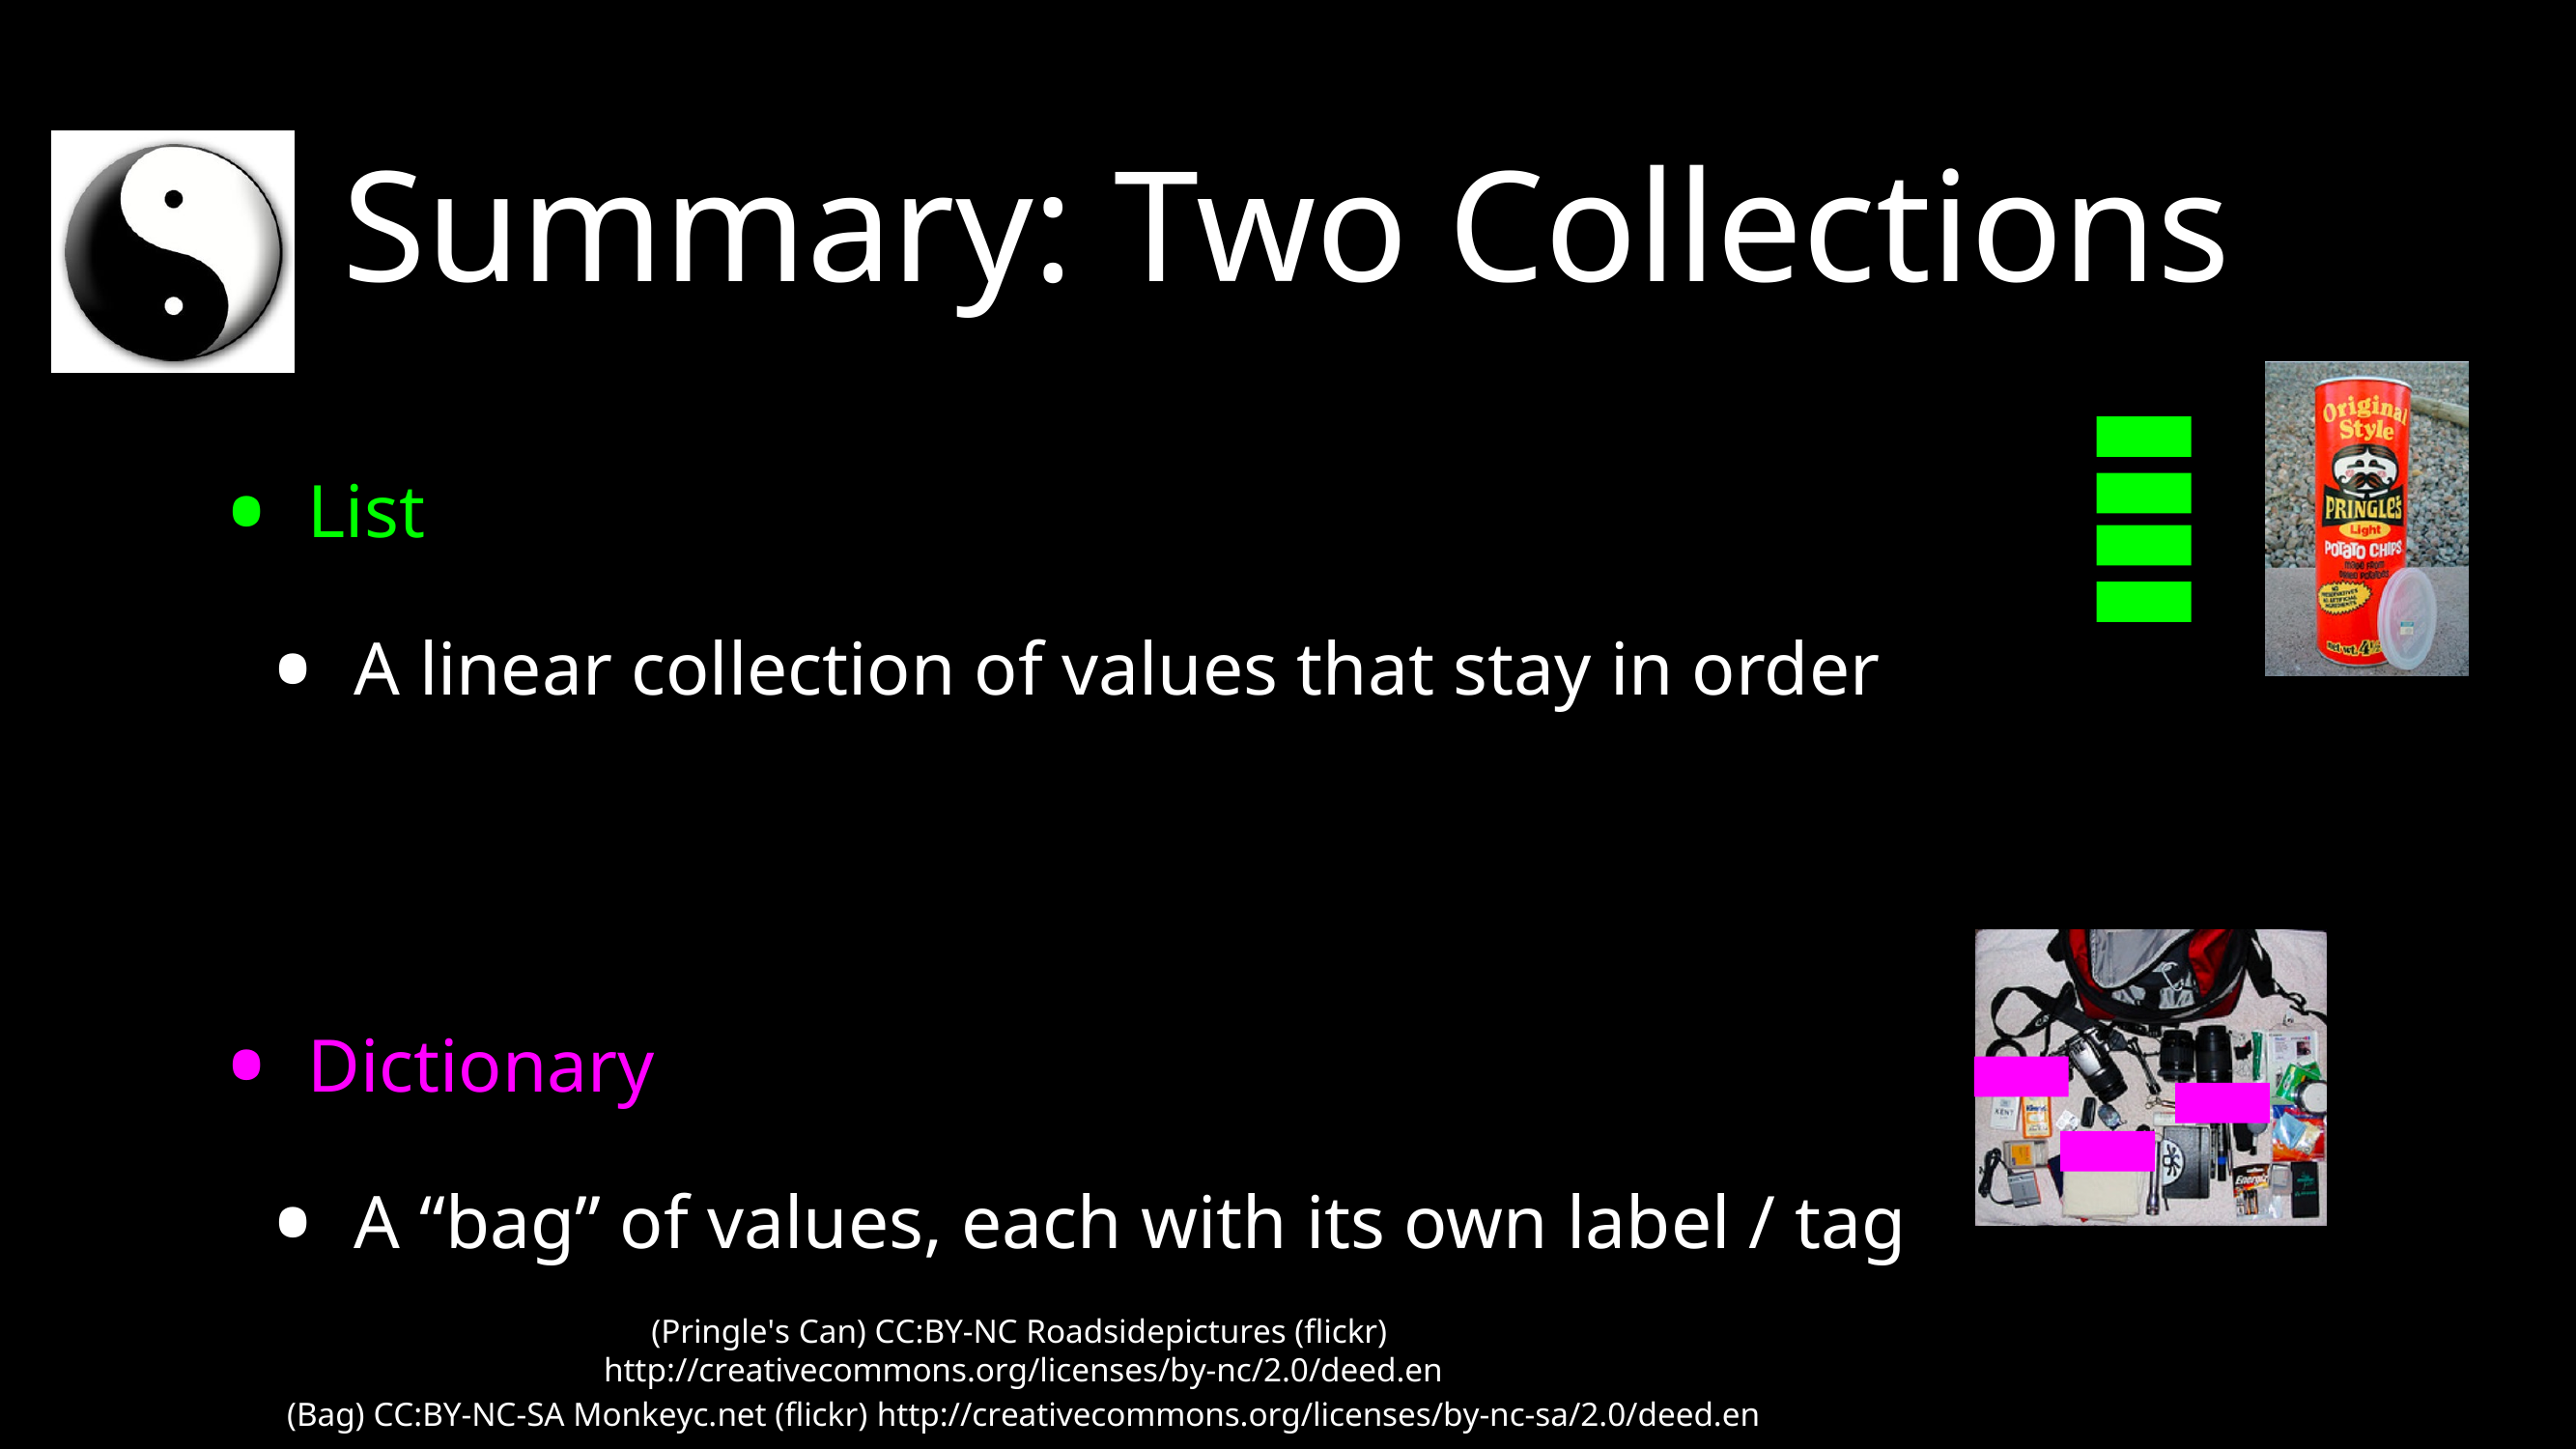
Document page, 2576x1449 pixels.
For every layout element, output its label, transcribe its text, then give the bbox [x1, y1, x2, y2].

list List A linear collection of values that stay in order Dictionary A “bag” of values, each with its own label / tag [183, 412, 2392, 1317]
text_box [2096, 416, 2192, 457]
picture [51, 130, 295, 373]
text_box [2096, 472, 2192, 514]
picture [2265, 361, 2469, 676]
text_box [2096, 525, 2192, 566]
text_box (Pringle's Can) CC:BY-NC Roadsidepictures (flickr) http://creativecommons.org/licenses/by-nc/2.0/deed.en (Bag) CC:BY-NC-SA Monkeyc.net (flickr) http://creativecommons.org/licenses/by-nc-sa/2.0/deed.en [216, 1303, 1831, 1445]
text_box [1973, 1056, 2069, 1097]
text_box [2060, 1130, 2156, 1172]
title Summary: Two Collections [183, 38, 2392, 403]
text_box [2096, 582, 2192, 622]
text_box [2175, 1082, 2270, 1123]
